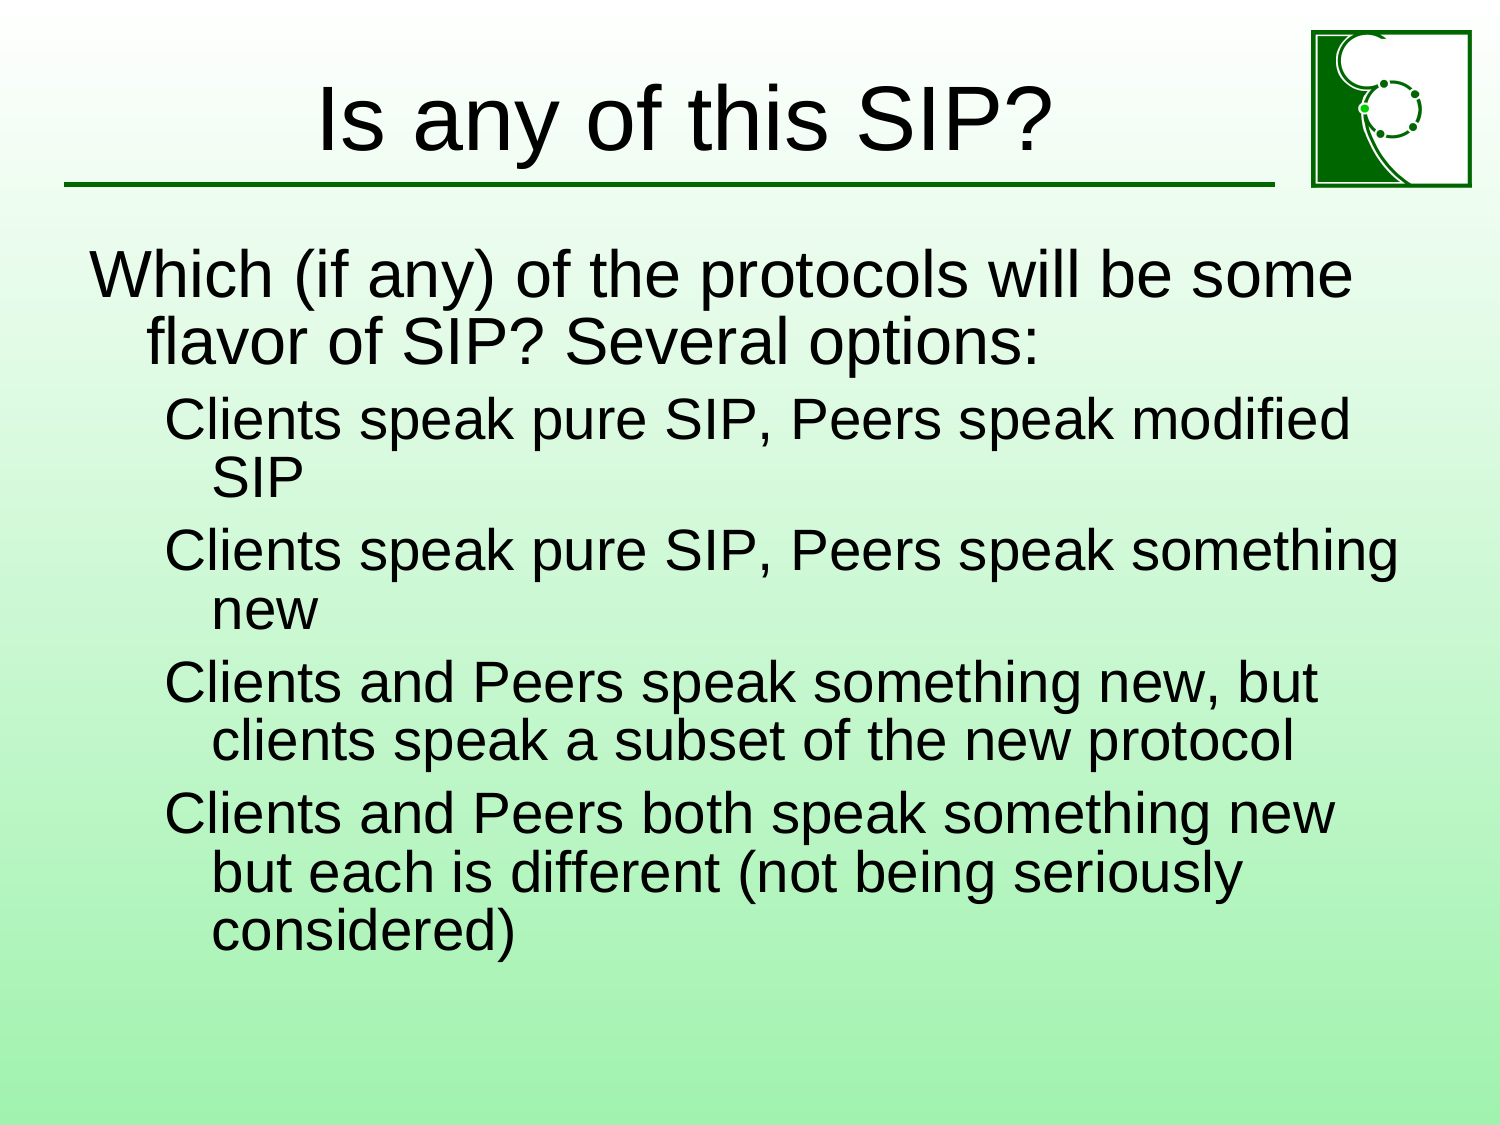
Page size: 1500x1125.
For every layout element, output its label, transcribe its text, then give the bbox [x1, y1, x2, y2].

title Is any of this SIP? [76, 24, 1295, 213]
picture [1311, 30, 1472, 188]
list Which (if any) of the protocols will be some flavor of SIP? Several options: Clients speak pure SIP, Peers speak modified SIP Clients speak pure SIP, Peers speak something new Clients and Peers speak something new, but clients speak a subset of the new protocol Clients and Peers both speak something new but each is different (not being seriously considered) [75, 235, 1426, 1075]
